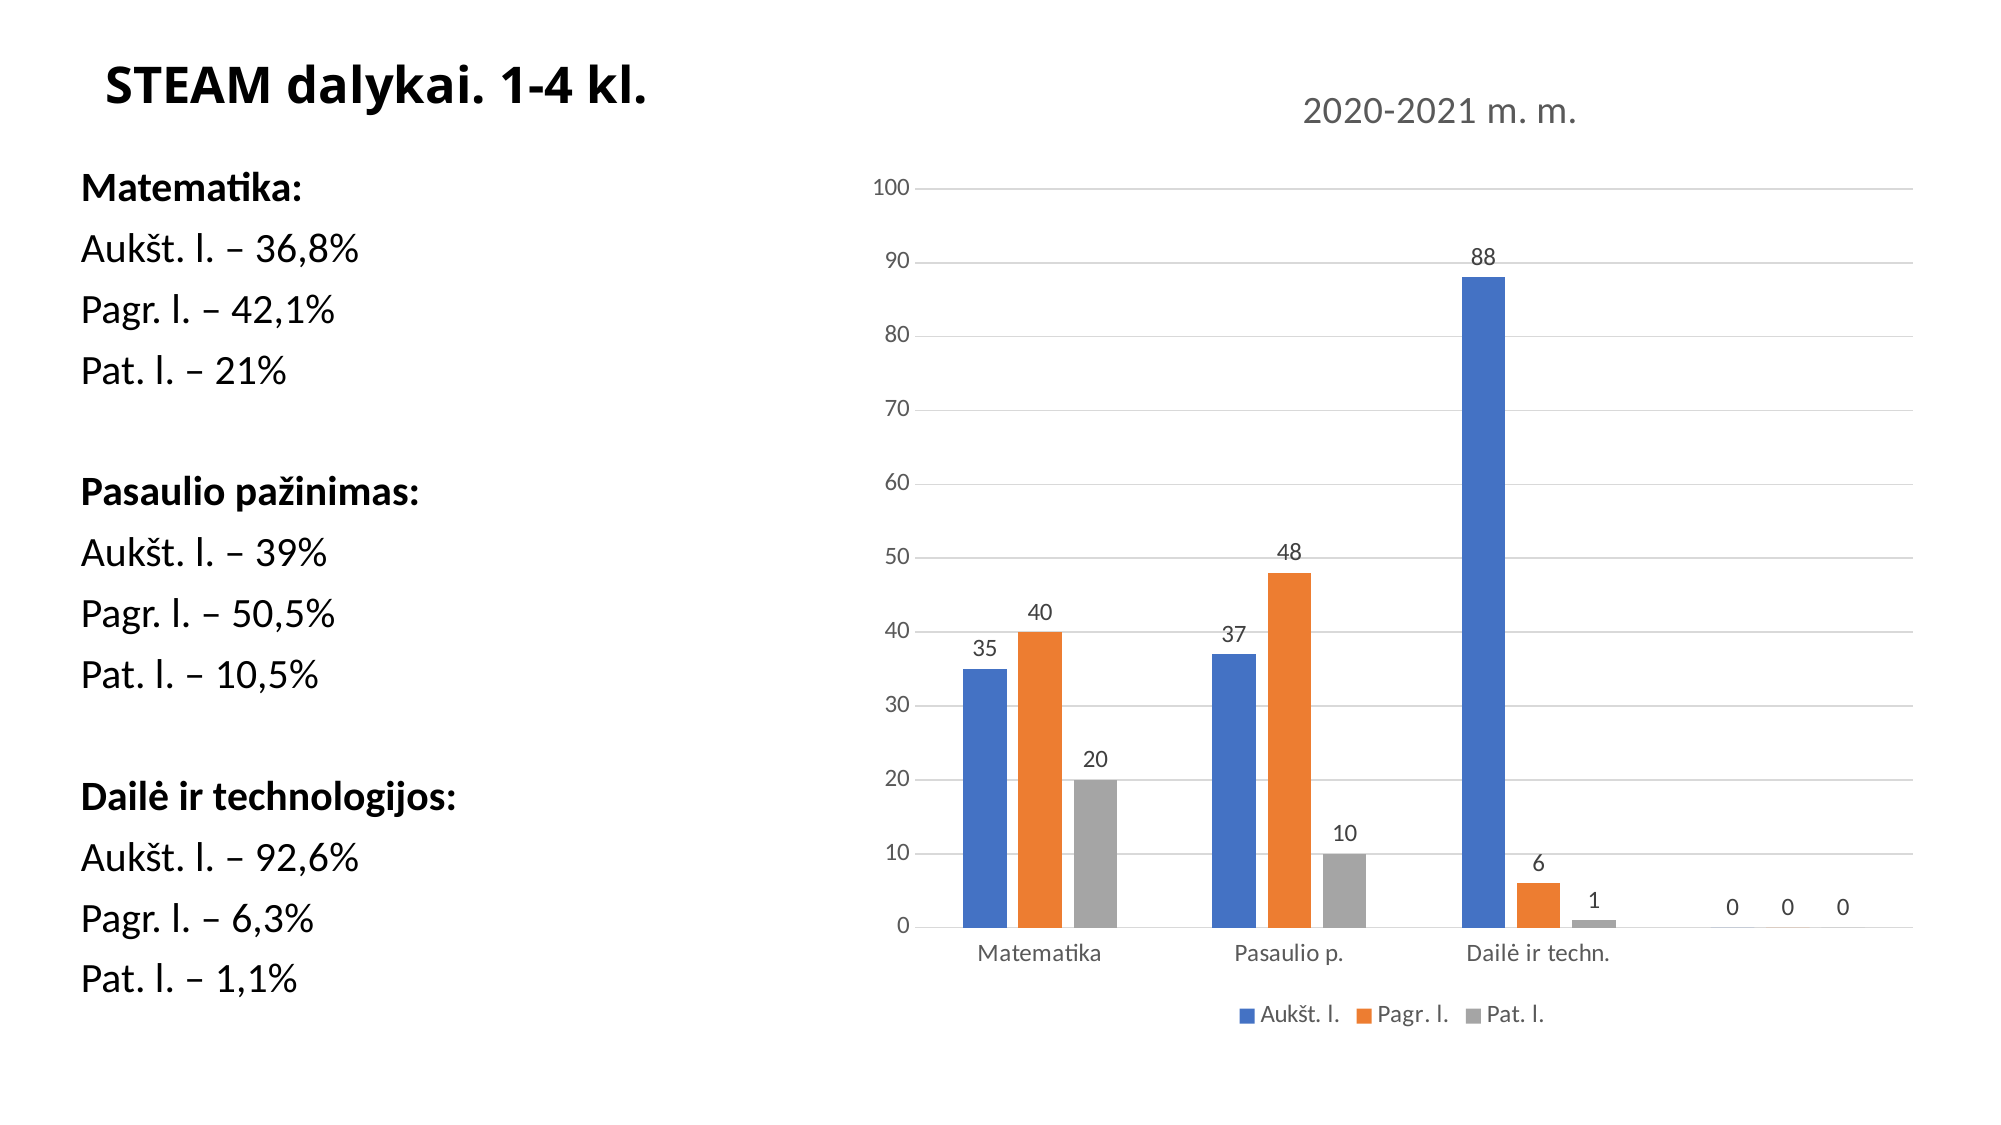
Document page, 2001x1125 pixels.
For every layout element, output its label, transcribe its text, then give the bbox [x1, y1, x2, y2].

list Matematika: Aukšt. l. – 36,8% Pagr. l. – 42,1% Pat. l. – 21% Pasaulio pažinimas: Aukšt. l. – 39% Pagr. l. – 50,5% Pat. l. – 10,5% Dailė ir technologijos: Aukšt. l. – 92,6% Pagr. l. – 6,3% Pat. l. – 1,1% [65, 161, 783, 1035]
title STEAM dalykai. 1-4 kl. [90, 22, 736, 123]
chart [850, 67, 1935, 1035]
